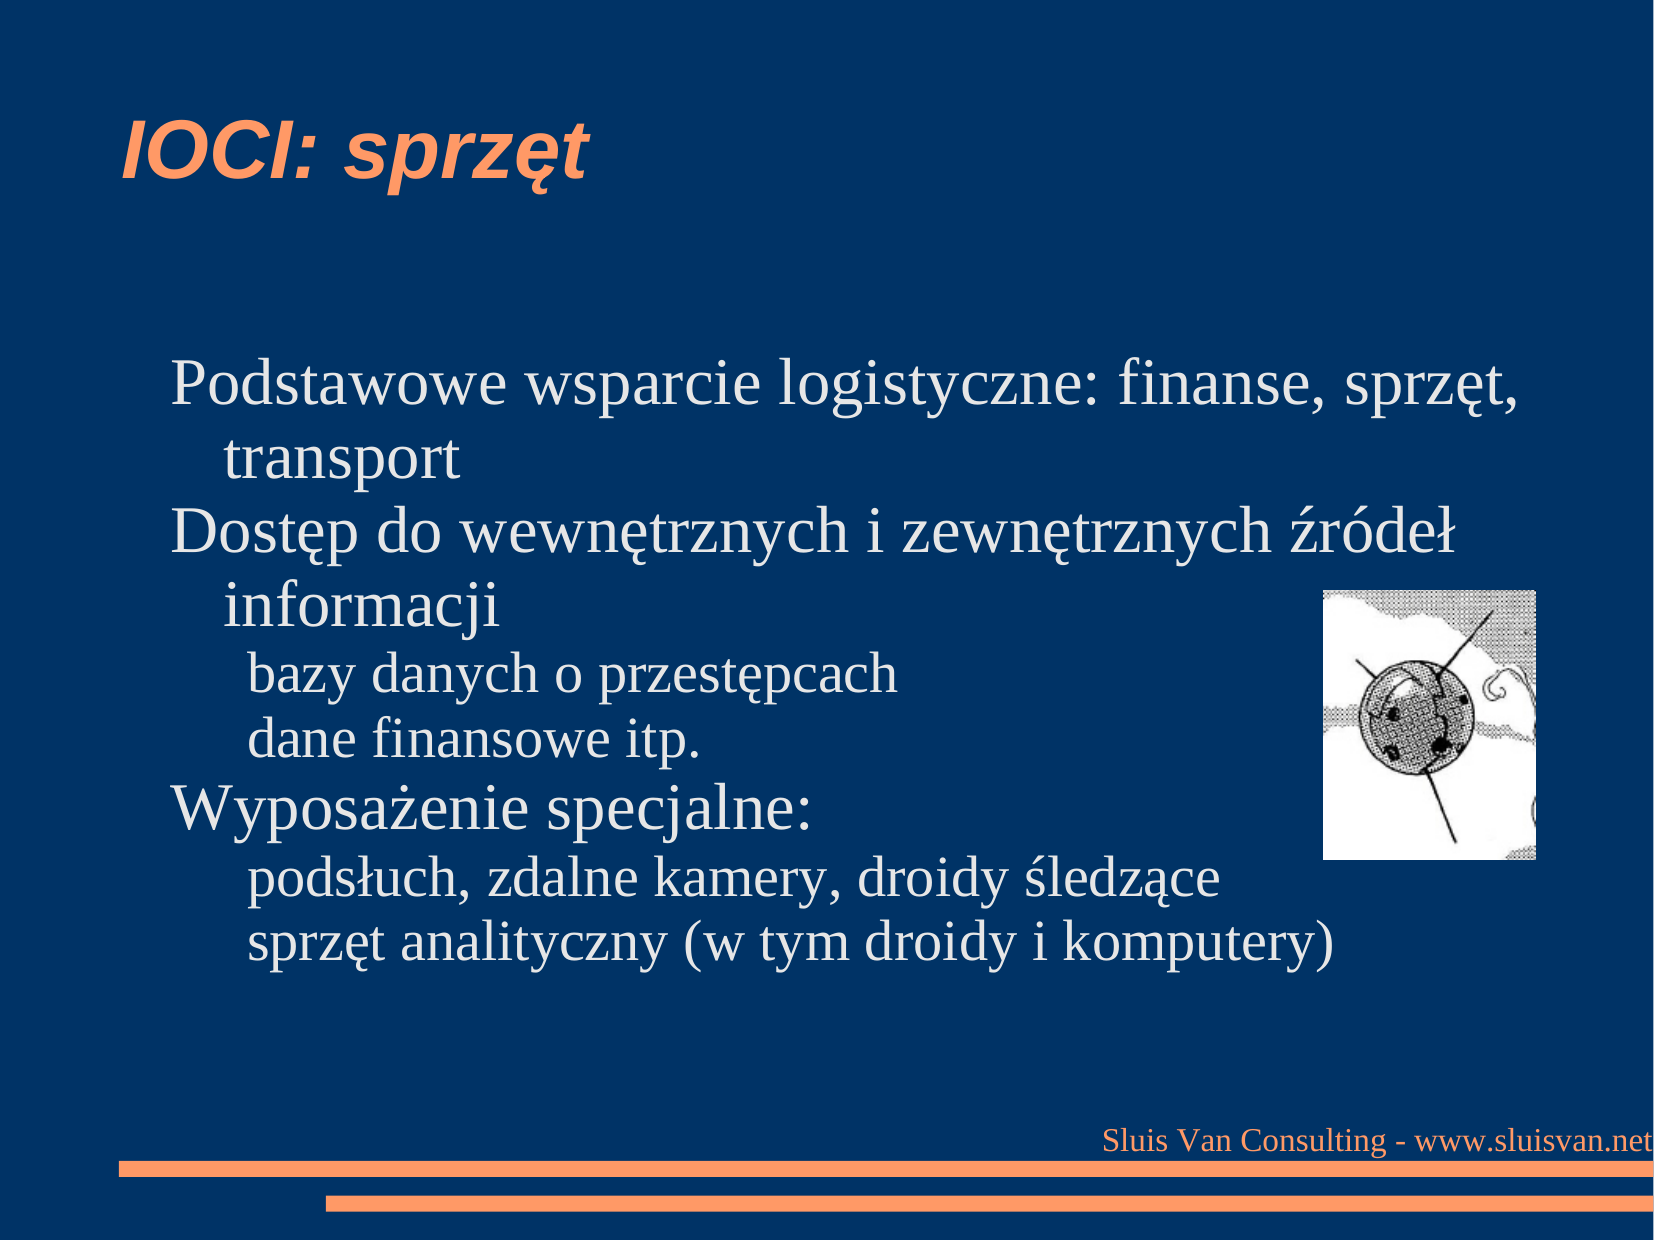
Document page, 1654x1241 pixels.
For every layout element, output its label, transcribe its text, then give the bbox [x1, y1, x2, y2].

picture [1323, 590, 1536, 860]
title IOCI: sprzęt [121, 46, 1534, 254]
list Podstawowe wsparcie logistyczne: finanse, sprzęt, transport Dostęp do wewnętrznych i zewnętrznych źródeł informacji bazy danych o przestępcach dane finansowe itp. Wyposażenie specjalne: podsłuch, zdalne kamery, droidy śledzące sprzęt analityczny (w tym droidy i komputery) [152, 344, 1534, 1127]
